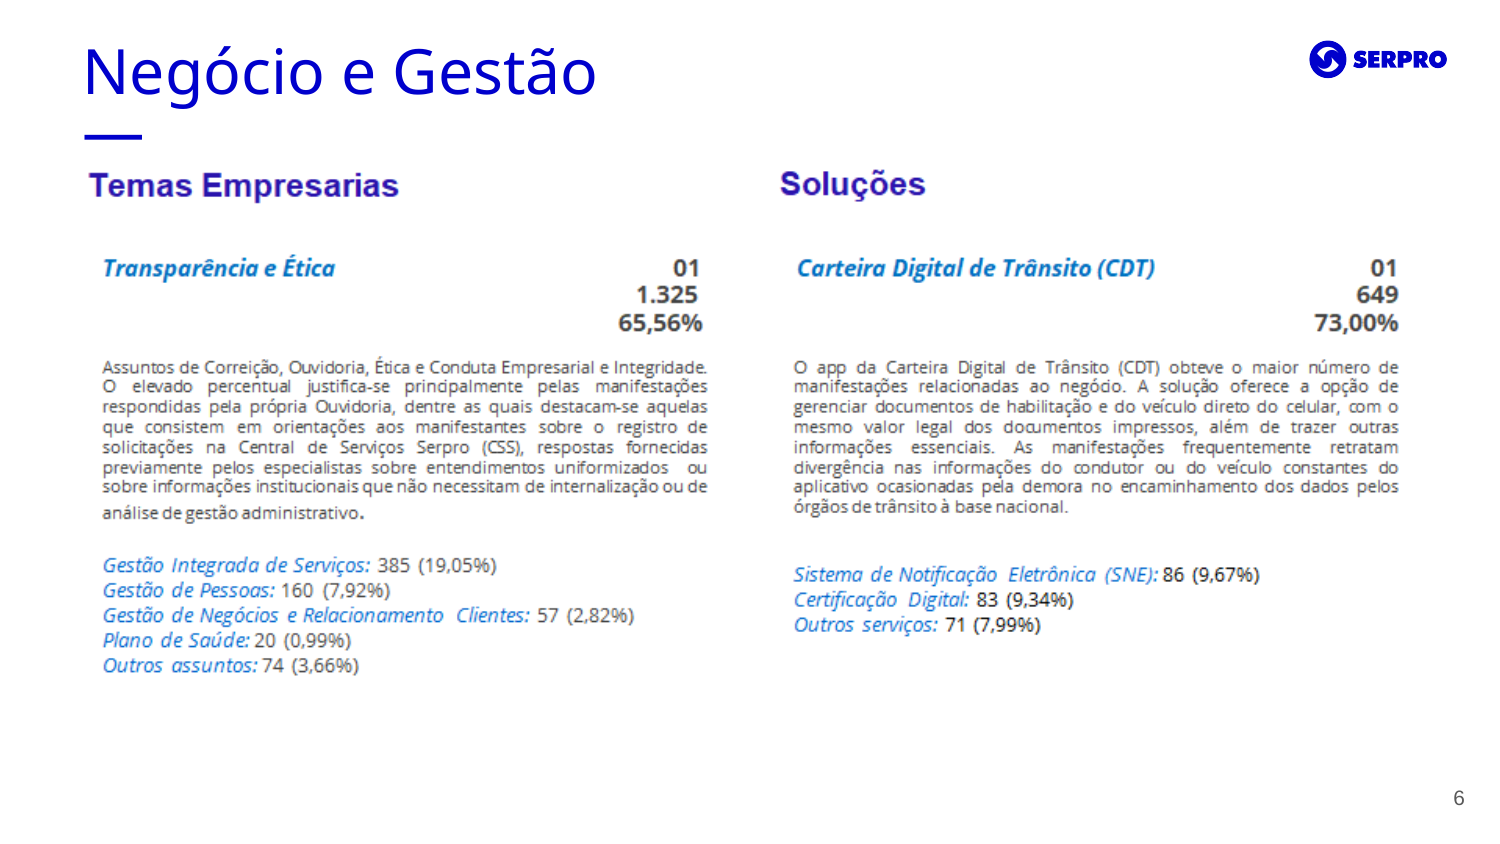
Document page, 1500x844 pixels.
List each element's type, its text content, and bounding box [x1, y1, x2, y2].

title Negócio e Gestão — [67, 31, 1213, 128]
picture [67, 151, 1366, 224]
slide_number <número> [1389, 764, 1480, 830]
picture [87, 247, 1413, 718]
picture [1306, 37, 1450, 82]
